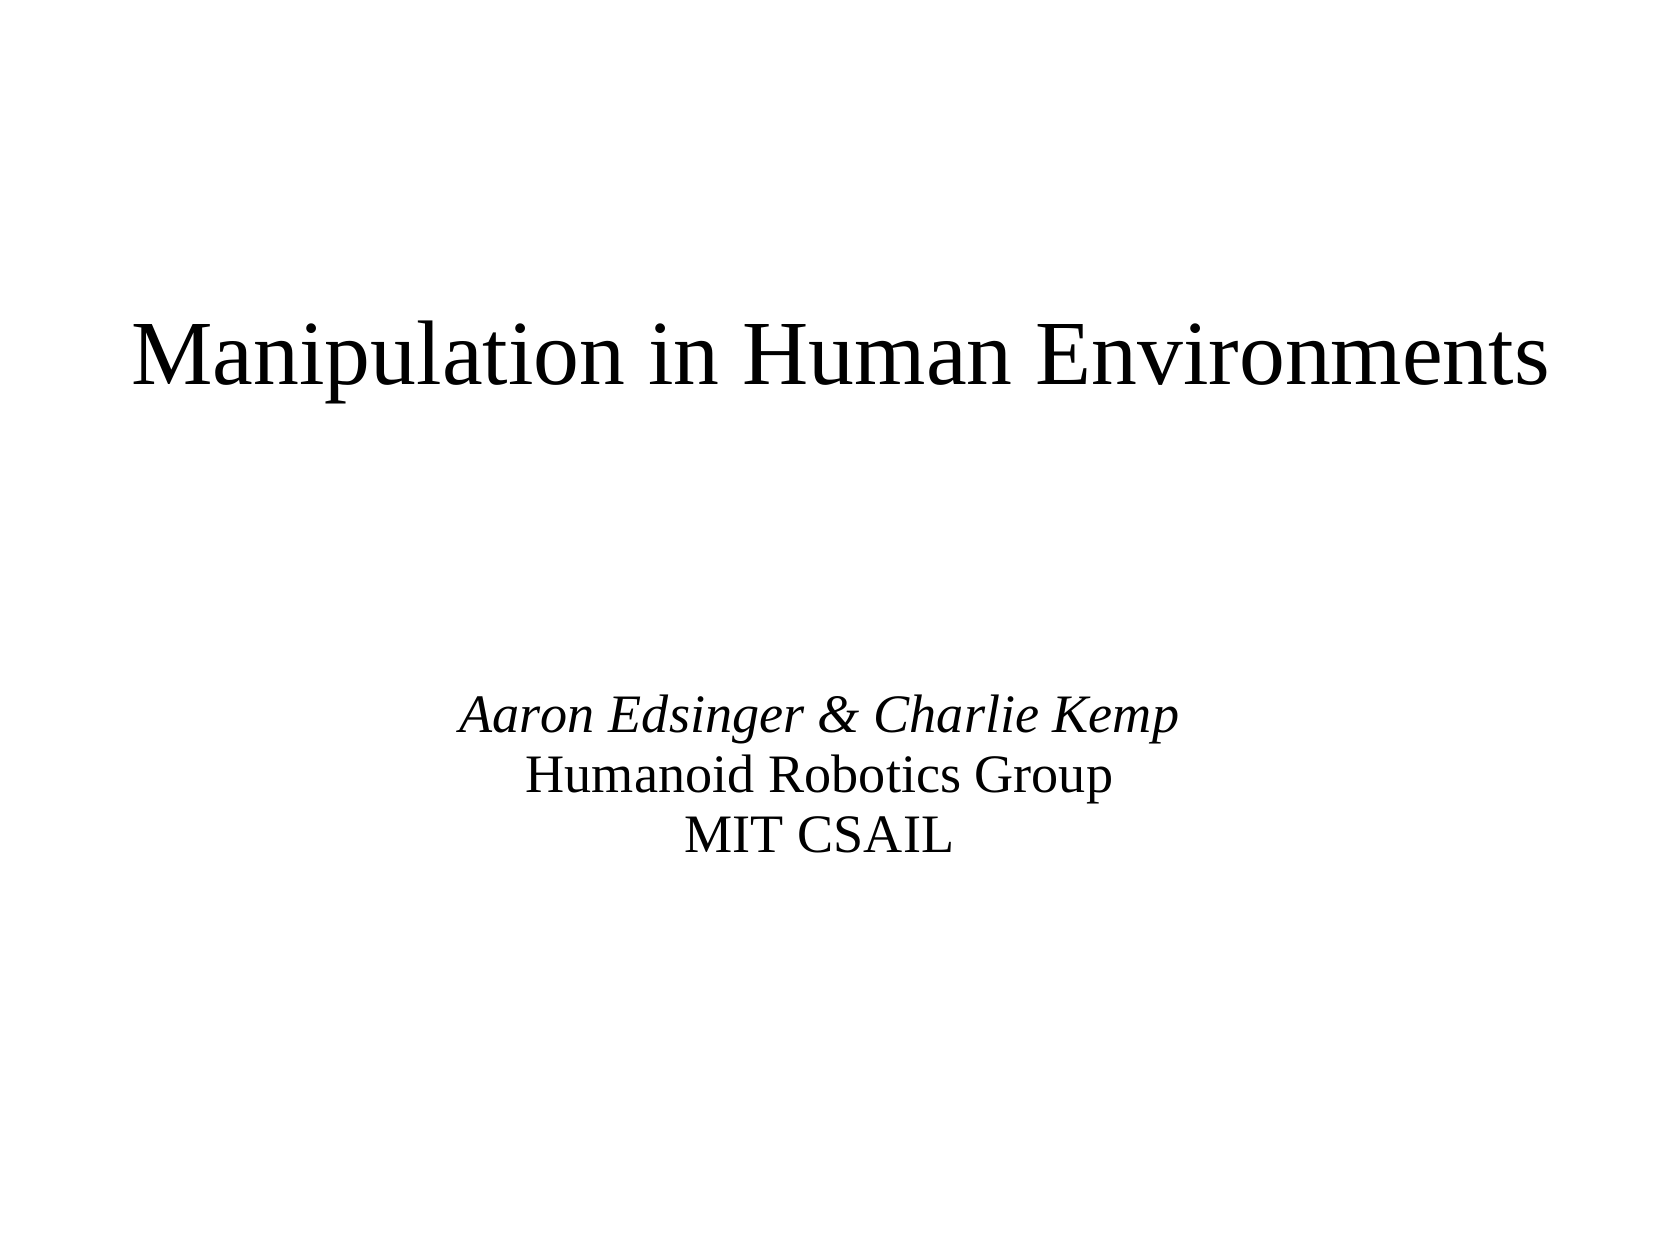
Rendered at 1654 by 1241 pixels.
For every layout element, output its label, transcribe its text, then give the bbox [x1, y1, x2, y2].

subtitle Aaron Edsinger & Charlie Kemp Humanoid Robotics Group MIT CSAIL [113, 647, 1526, 902]
title Manipulation in Human Environments [101, 250, 1583, 458]
